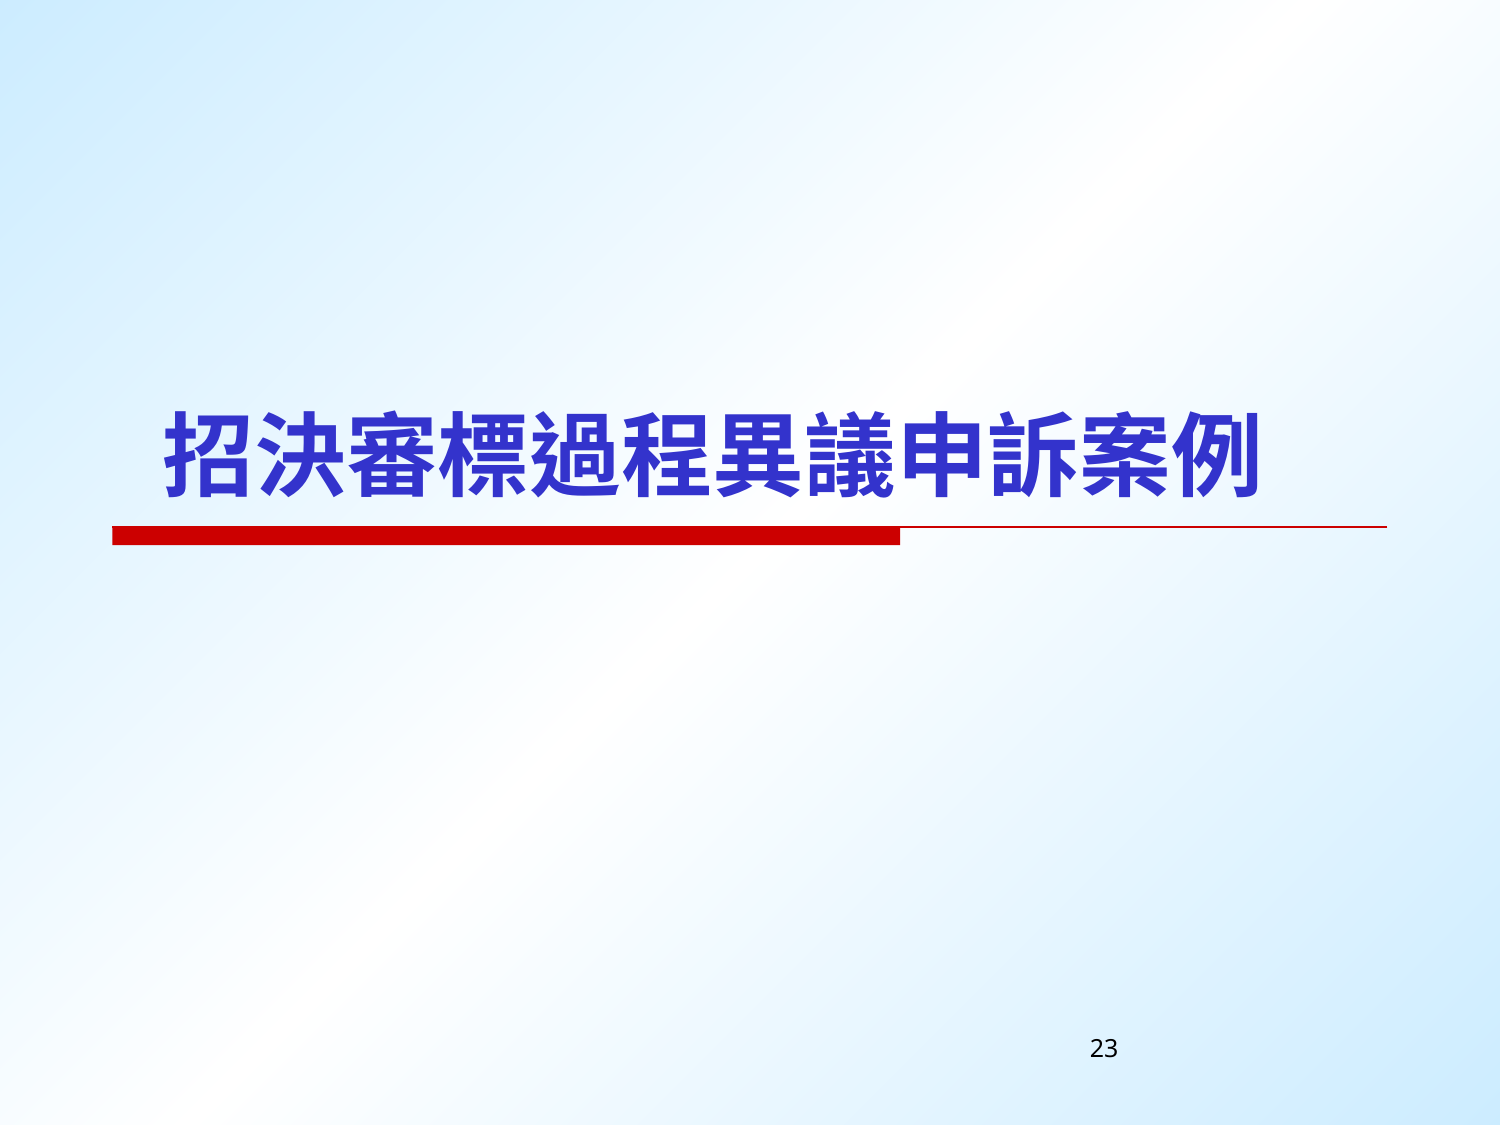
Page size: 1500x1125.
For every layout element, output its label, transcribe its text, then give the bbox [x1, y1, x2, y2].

title 招決審標過程異議申訴案例 [147, 290, 1500, 516]
text_box [1074, 1025, 1388, 1101]
